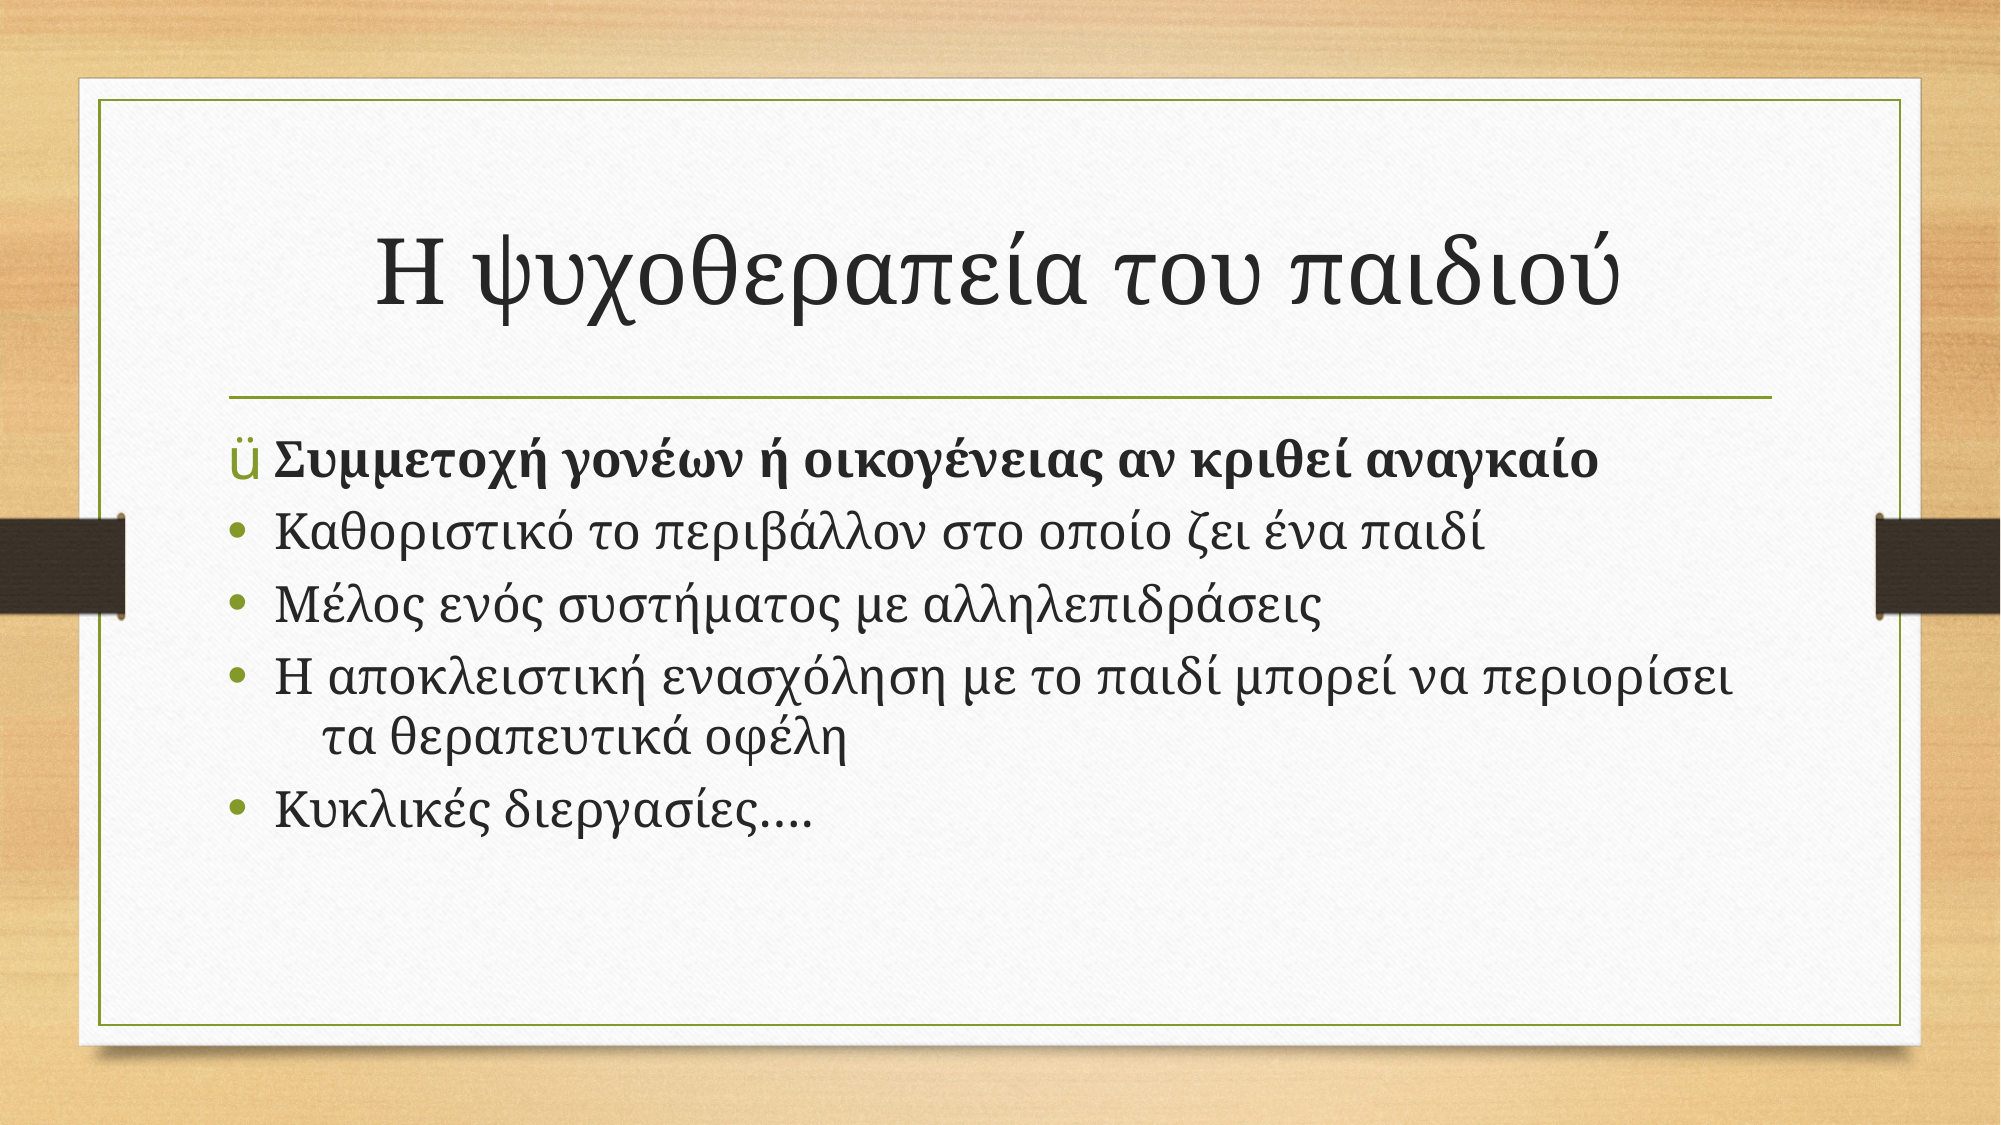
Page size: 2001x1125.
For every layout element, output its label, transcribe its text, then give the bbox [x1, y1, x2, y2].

title Η ψυχοθεραπεία του παιδιού [212, 161, 1788, 376]
list Συμμετοχή γονέων ή οικογένειας αν κριθεί αναγκαίο Καθοριστικό το περιβάλλον στο οποίο ζει ένα παιδί Μέλος ενός συστήματος με αλληλεπιδράσεις Η αποκλειστική ενασχόληση με το παιδί μπορεί να περιορίσει τα θεραπευτικά οφέλη Κυκλικές διεργασίες…. [212, 419, 1788, 964]
